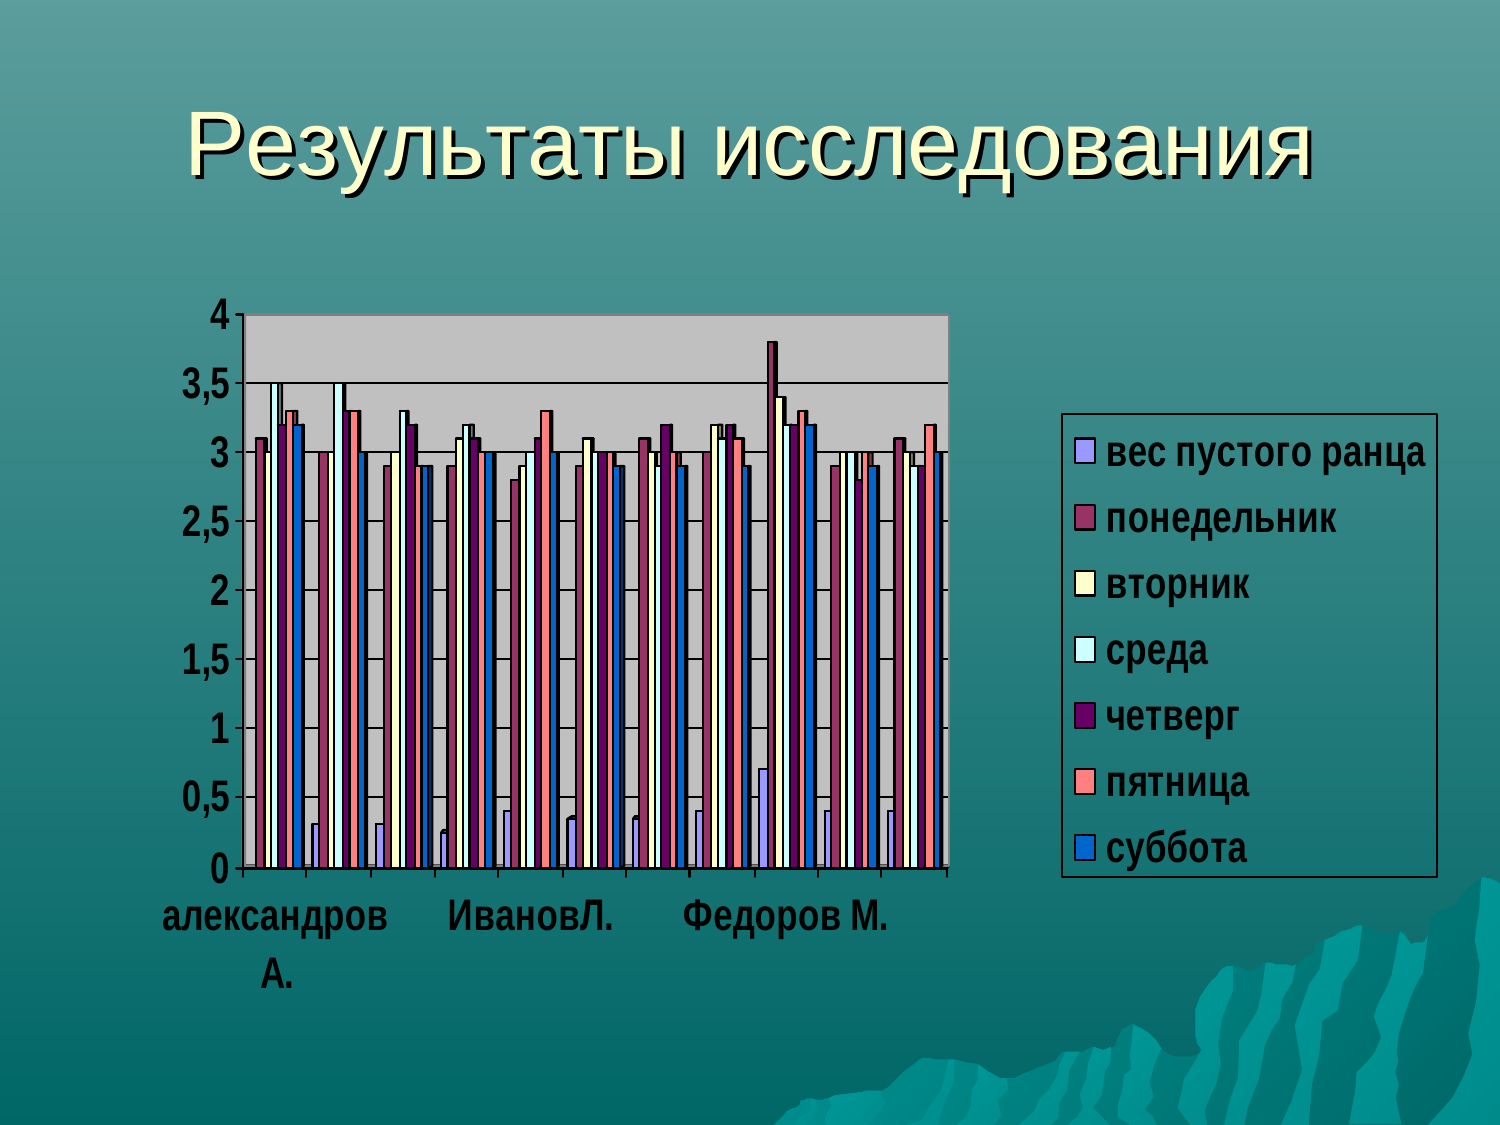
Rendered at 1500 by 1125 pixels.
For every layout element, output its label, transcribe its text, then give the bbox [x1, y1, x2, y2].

title Результаты исследования [75, 45, 1426, 231]
chart [53, 231, 1459, 1059]
